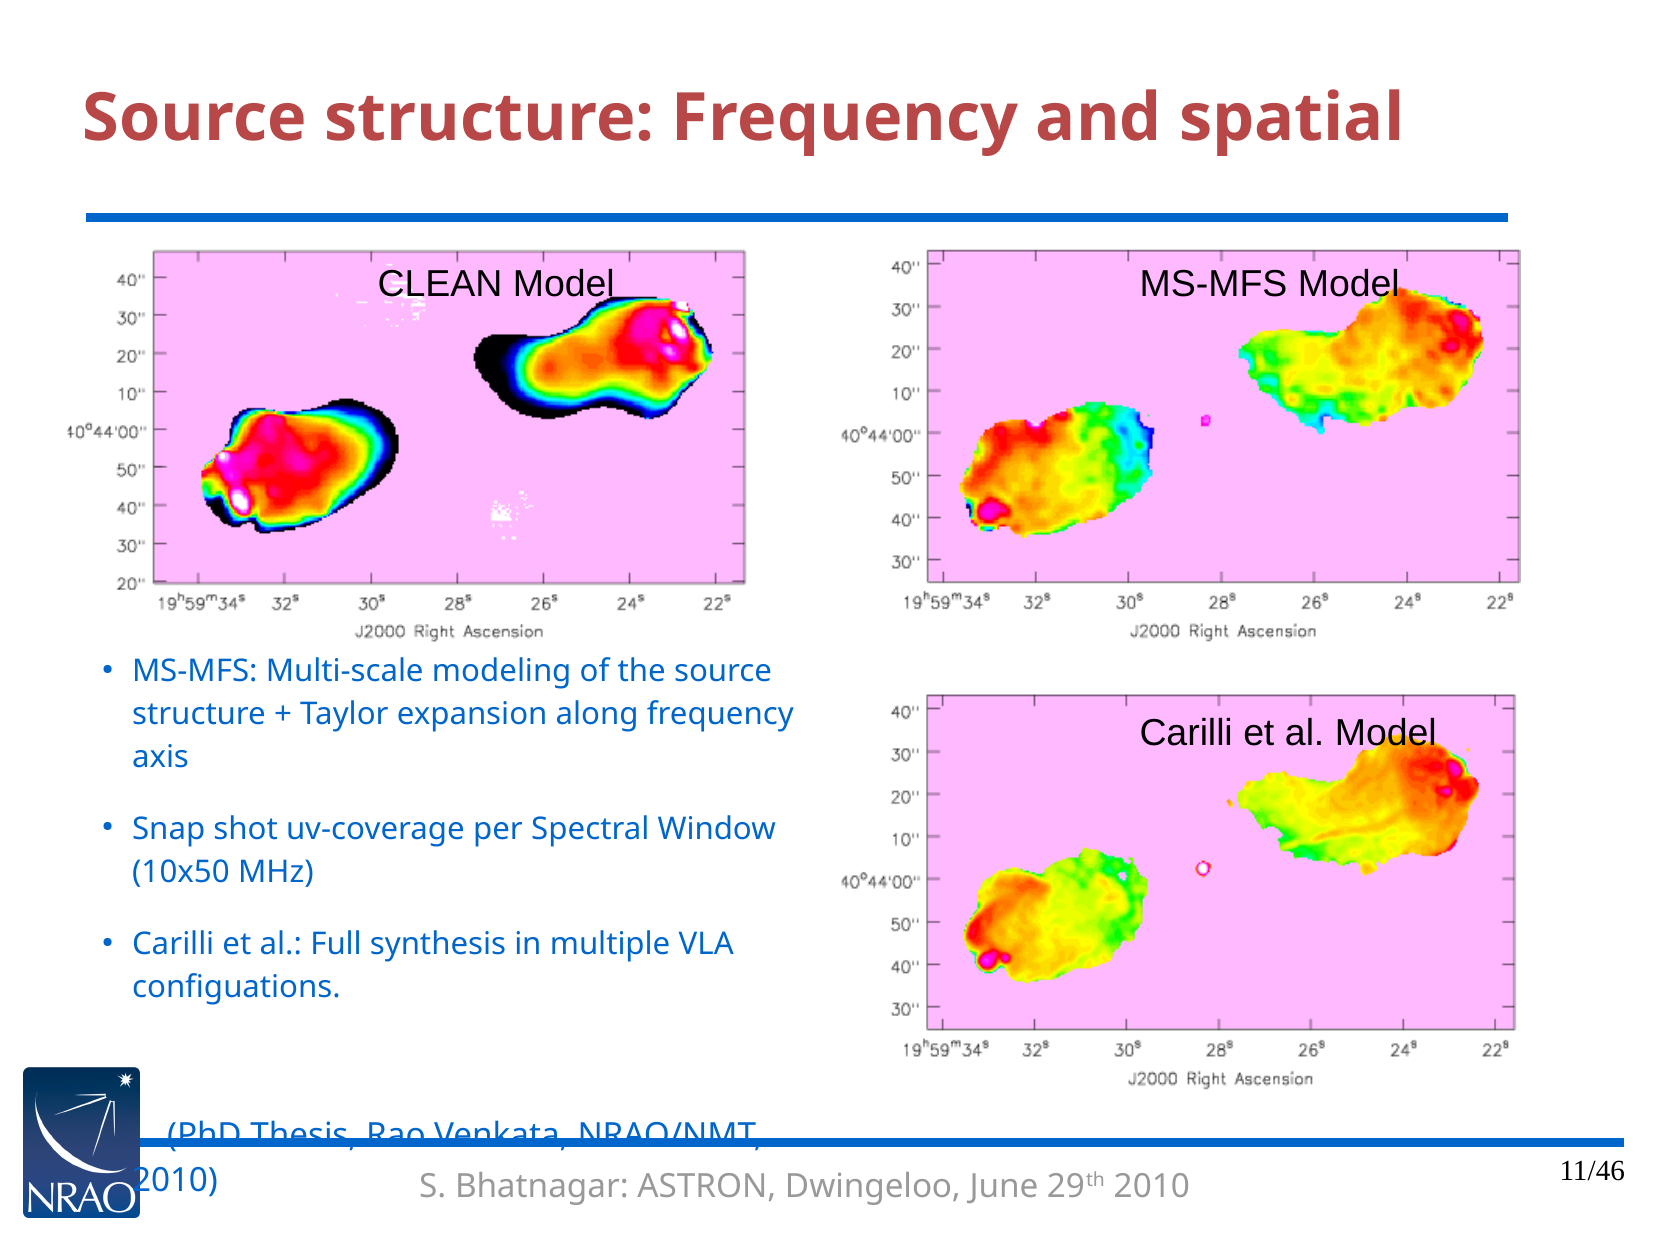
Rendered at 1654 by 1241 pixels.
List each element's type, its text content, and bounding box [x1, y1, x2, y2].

picture [841, 247, 1521, 648]
title Source structure: Frequency and spatial [82, 49, 1571, 180]
picture [23, 1067, 140, 1218]
picture [841, 690, 1521, 1091]
picture [67, 247, 748, 648]
list MS-MFS: Multi-scale modeling of the source structure + Taylor expansion along frequency axis Snap shot uv-coverage per Spectral Window (10x50 MHz) Carilli et al.: Full synthesis in multiple VLA configuations. (PhD Thesis, Rao Venkata, NRAO/NMT, 2010) [84, 648, 839, 1118]
text_box CLEAN Model [362, 255, 630, 313]
text_box MS-MFS Model [1124, 255, 1415, 313]
text_box Carilli et al. Model [1124, 704, 1452, 762]
